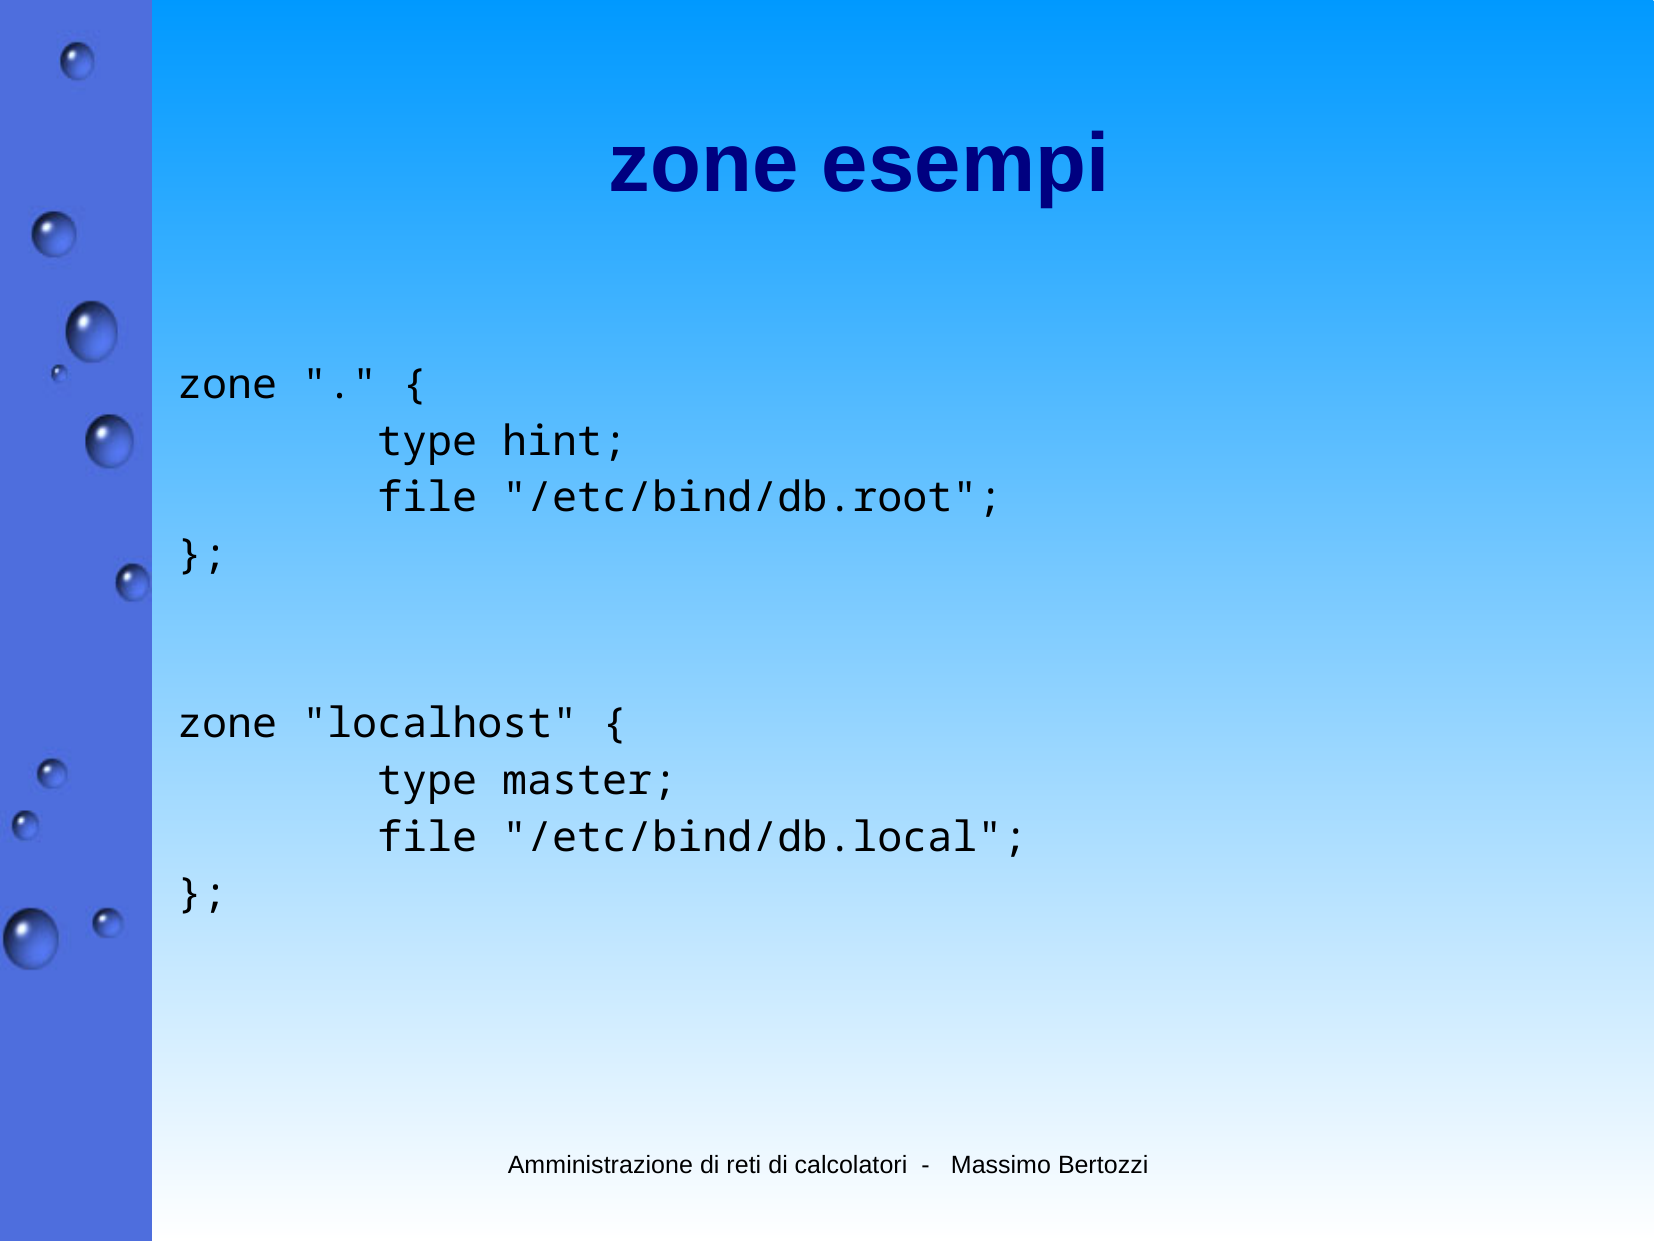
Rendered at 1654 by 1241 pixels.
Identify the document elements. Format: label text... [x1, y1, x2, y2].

title zone esempi [152, 58, 1565, 266]
picture [0, 0, 152, 1241]
text_box zone "." { type hint; file "/etc/bind/db.root"; }; zone "localhost" { type master; file "/etc/bind/db.local"; }; [177, 354, 1625, 1037]
